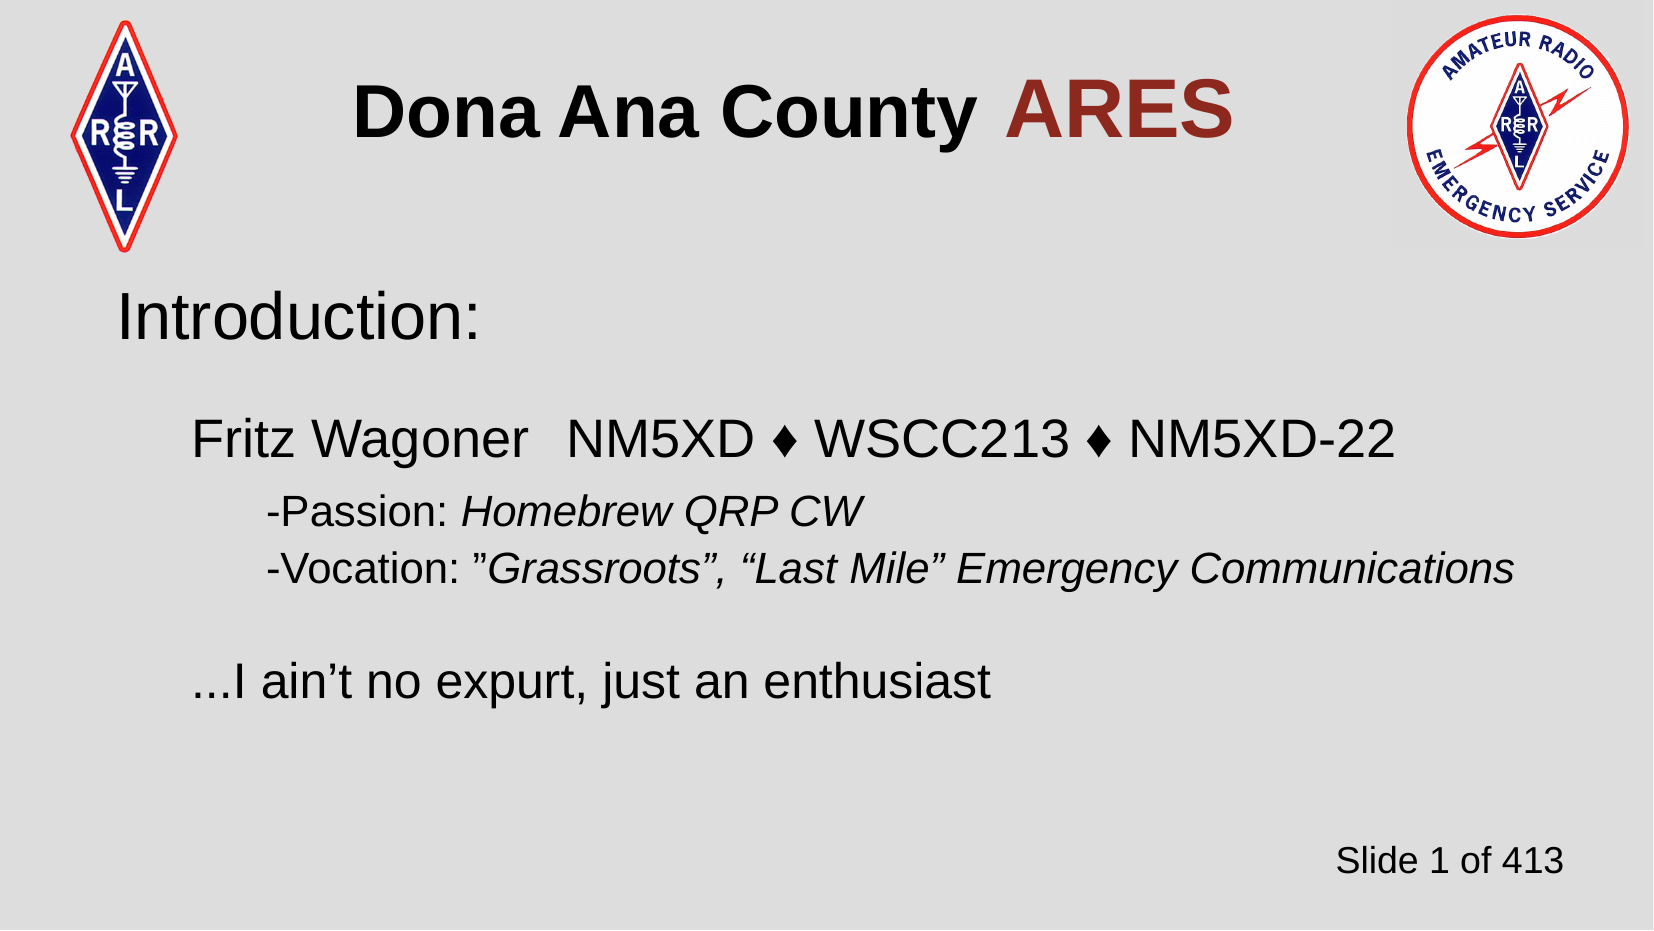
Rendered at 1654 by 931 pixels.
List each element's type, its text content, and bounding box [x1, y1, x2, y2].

subtitle Introduction: Fritz Wagoner NM5XD ♦ WSCC213 ♦ NM5XD-22 -Passion: Homebrew QRP CW -Vocation: ”Grassroots”, “Last Mile” Emergency Communications ...I ain’t no expurt, just an enthusiast [116, 279, 1557, 790]
text_box Slide 1 of 413 [1320, 831, 1603, 898]
picture [1390, 0, 1643, 250]
title Dona Ana County ARES [209, 21, 1390, 190]
picture [38, 9, 209, 265]
